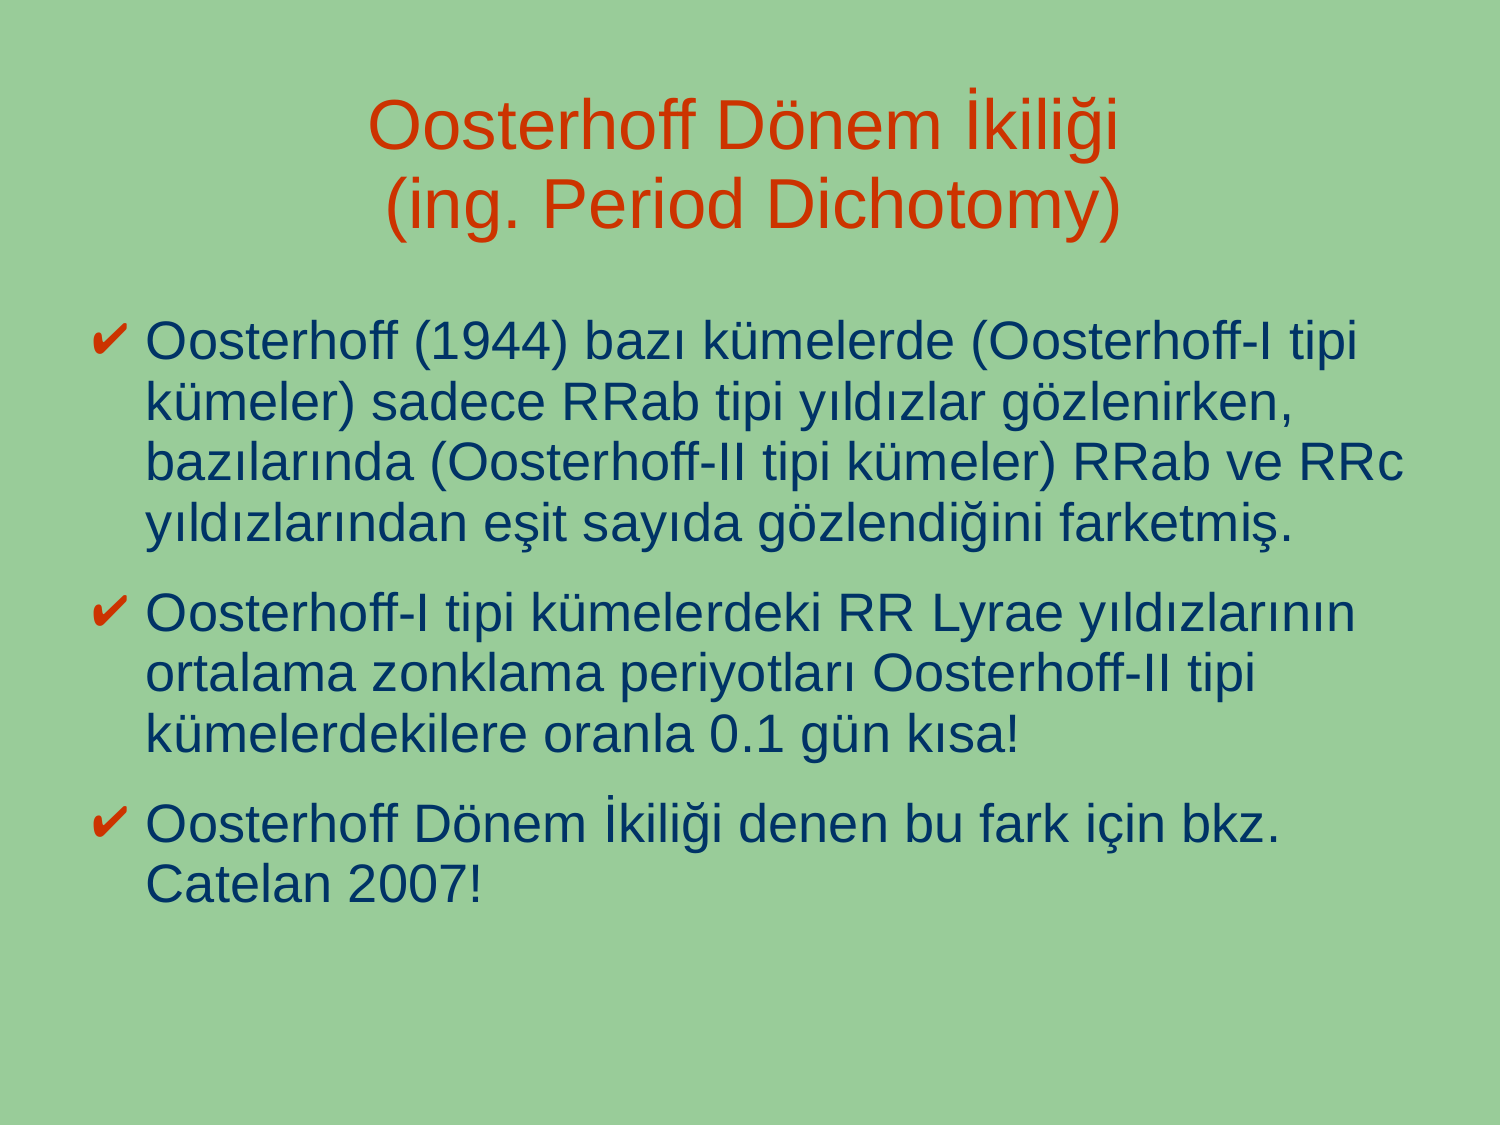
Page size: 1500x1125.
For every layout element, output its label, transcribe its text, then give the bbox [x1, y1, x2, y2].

list Oosterhoff (1944) bazı kümelerde (Oosterhoff-I tipi kümeler) sadece RRab tipi yıldızlar gözlenirken, bazılarında (Oosterhoff-II tipi kümeler) RRab ve RRc yıldızlarından eşit sayıda gözlendiğini farketmiş. Oosterhoff-I tipi kümelerdeki RR Lyrae yıldızlarının ortalama zonklama periyotları Oosterhoff-II tipi kümelerdekilere oranla 0.1 gün kısa! Oosterhoff Dönem İkiliği denen bu fark için bkz. Catelan 2007! [75, 310, 1425, 1053]
title Oosterhoff Dönem İkiliği (ing. Period Dichotomy) [116, 43, 1392, 286]
